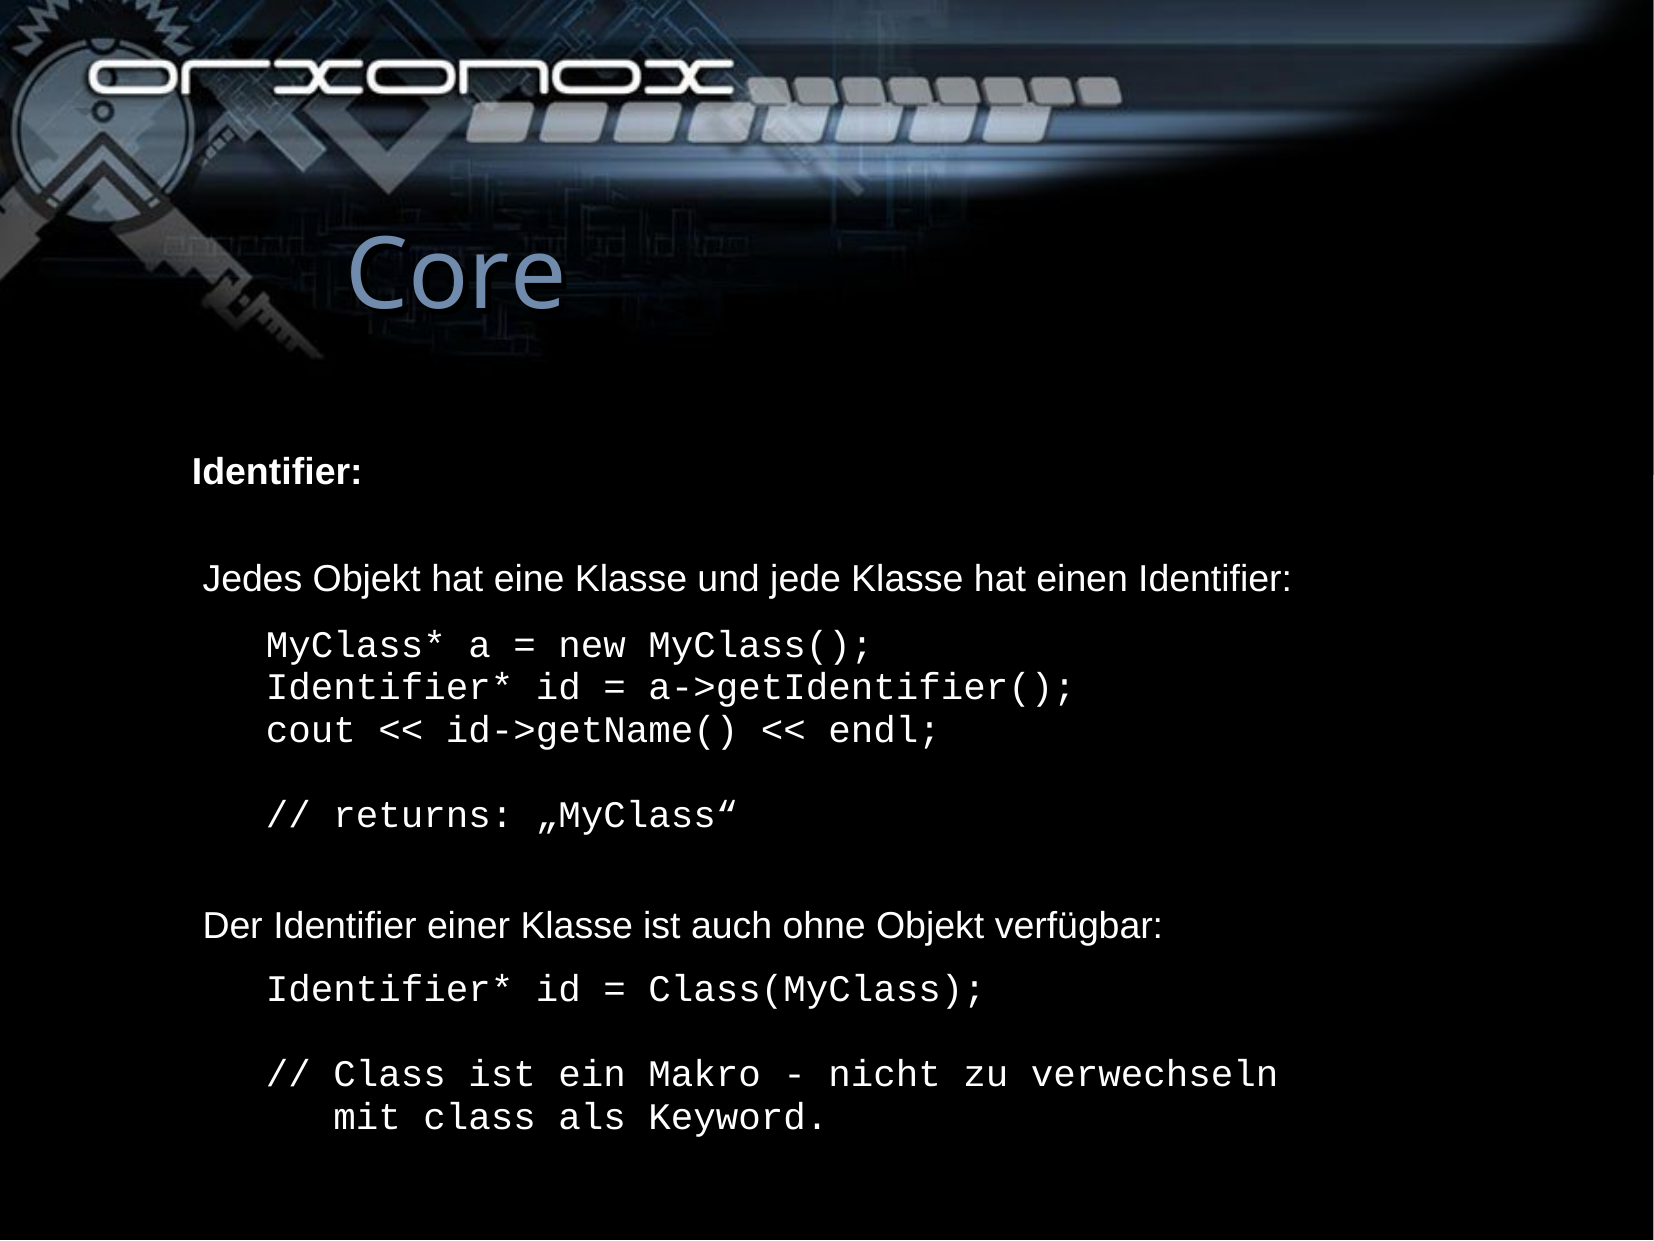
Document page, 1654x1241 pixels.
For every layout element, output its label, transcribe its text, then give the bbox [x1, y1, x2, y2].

text_box Core [330, 194, 1306, 344]
text_box Identifier: Jedes Objekt hat eine Klasse und jede Klasse hat einen Identifier: MyClass* a = new MyClass(); Identifier* id = a->getIdentifier(); cout << id->getName() << endl; // returns: „MyClass“ Der Identifier einer Klasse ist auch ohne Objekt verfügbar: Identifier* id = Class(MyClass); // Class ist ein Makro - nicht zu verwechseln mit class als Keyword. [177, 442, 1329, 1160]
picture [0, 0, 1654, 475]
